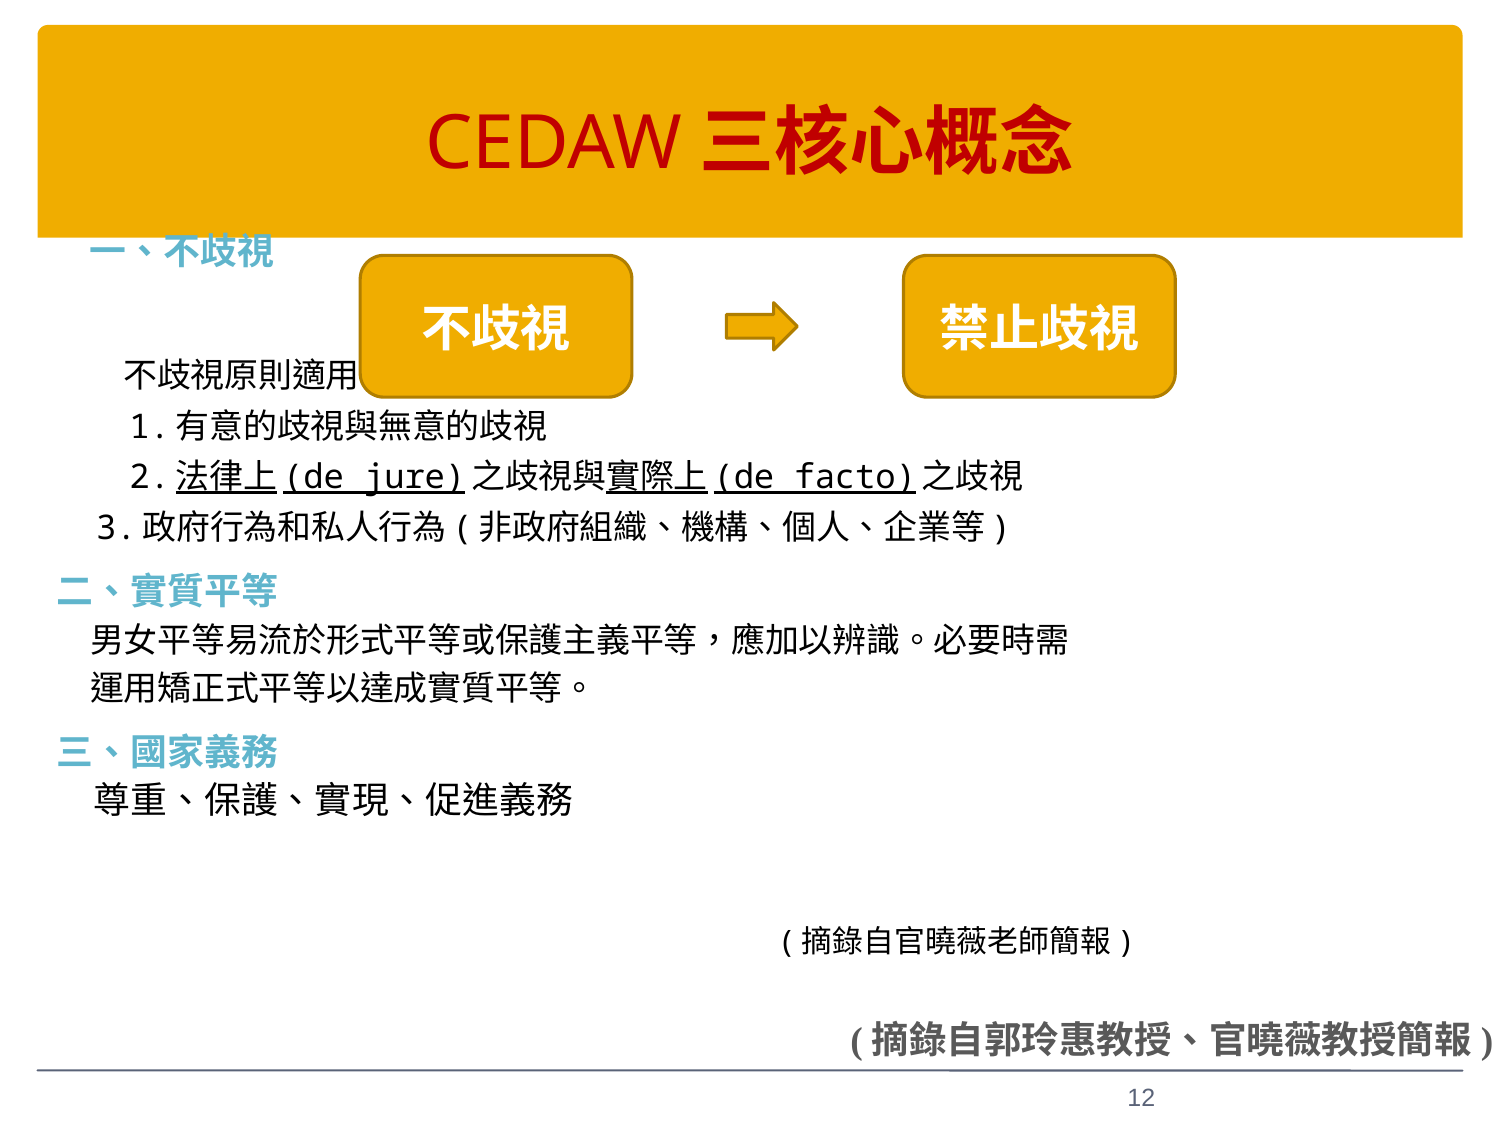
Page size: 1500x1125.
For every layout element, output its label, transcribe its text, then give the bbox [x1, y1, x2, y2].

text_box 不歧視 [360, 255, 632, 398]
text_box 12 [1112, 1073, 1463, 1123]
title CEDAW三核心概念 [50, 45, 1451, 219]
text_box (摘錄自郭玲惠教授、官曉薇教授簡報) [821, 988, 1500, 1073]
text_box 禁止歧視 [903, 255, 1176, 398]
list 一、不歧視 不歧視原則適用在： 1.有意的歧視與無意的歧視 2.法律上(de jure)之歧視與實際上(de facto)之歧視 3.政府行為和私人行為(非政府組織、機構、個人、企業等) 二、實質平等 男女平等易流於形式平等或保護主義平等，應加以辨識。必要時需 運用矯正式平等以達成實質平等。 三、國家義務 尊重、保護、實現、促進義務 (摘錄自官曉薇老師簡報) [41, 219, 1474, 976]
text_box [726, 302, 798, 350]
